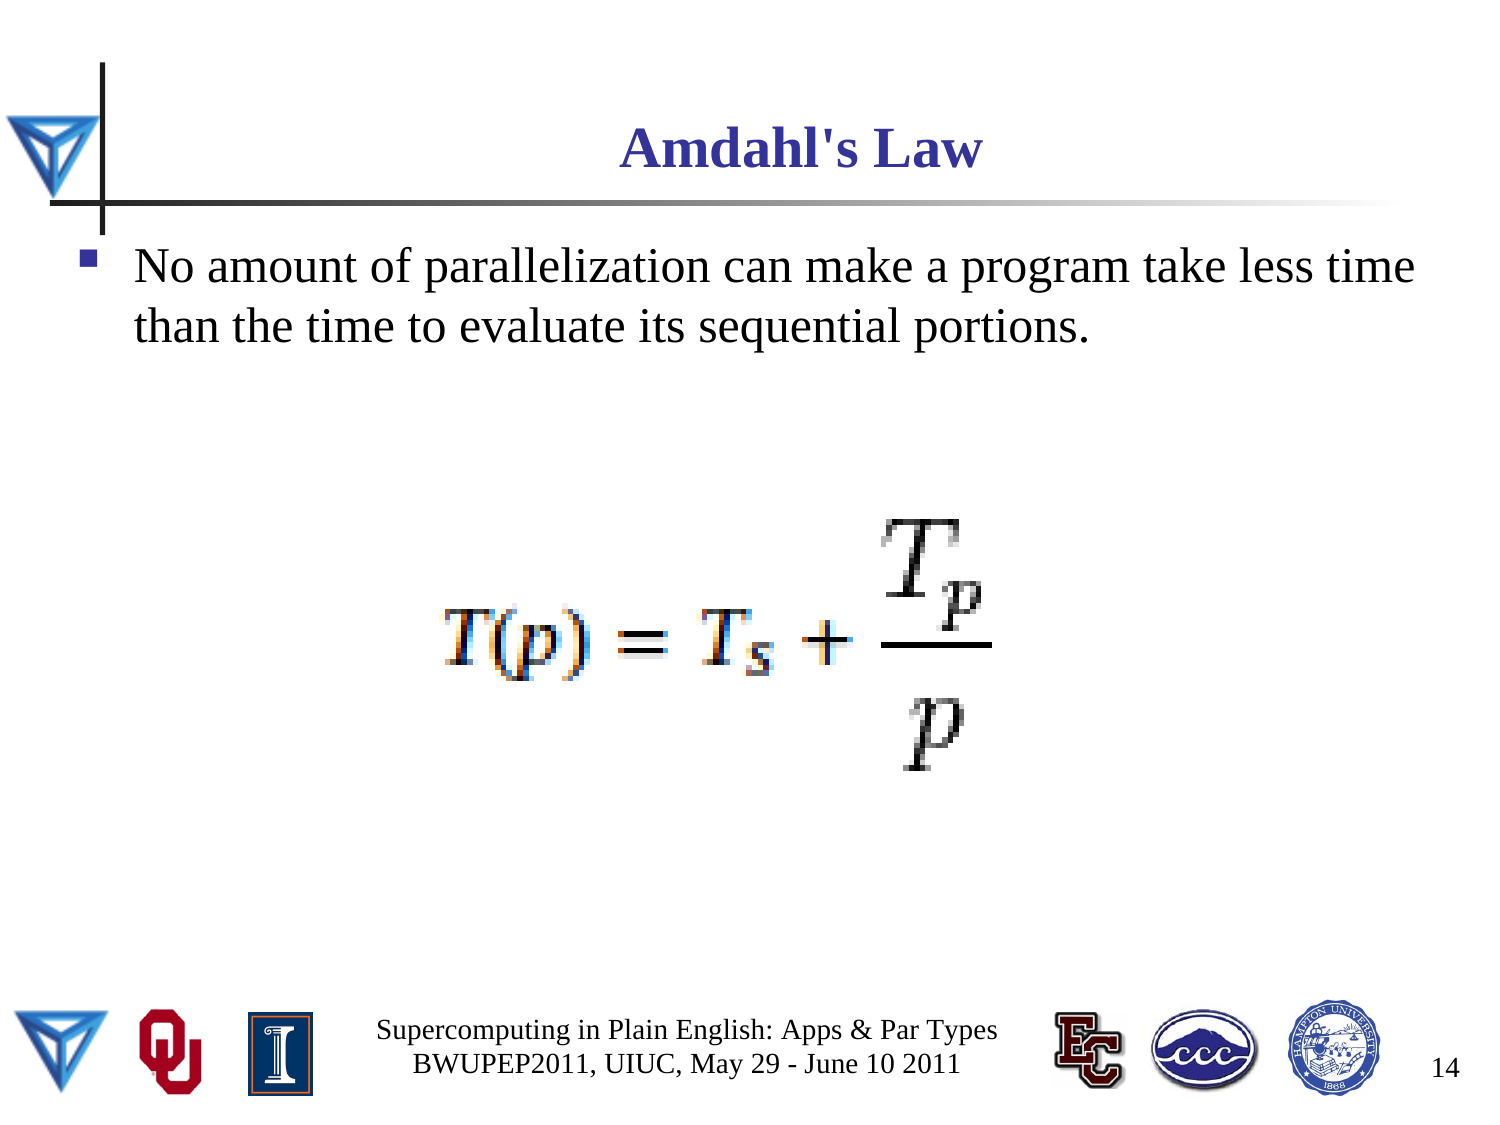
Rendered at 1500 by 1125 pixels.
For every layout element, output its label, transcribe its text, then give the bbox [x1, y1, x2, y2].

picture [248, 1012, 313, 1096]
picture [1287, 999, 1381, 1097]
text_box Supercomputing in Plain English: Apps & Par Types BWUPEP2011, UIUC, May 29 - June 10 2011 [324, 1012, 1051, 1088]
list No amount of parallelization can make a program take less time than the time to evaluate its sequential portions. [62, 224, 1438, 526]
picture [434, 475, 1032, 788]
text_box <number> [1400, 1024, 1476, 1091]
picture [137, 1007, 203, 1097]
picture [1142, 999, 1263, 1097]
title Amdahl's Law [162, 74, 1441, 187]
picture [1050, 1012, 1129, 1089]
picture [8, 1007, 113, 1097]
picture [0, 112, 99, 203]
